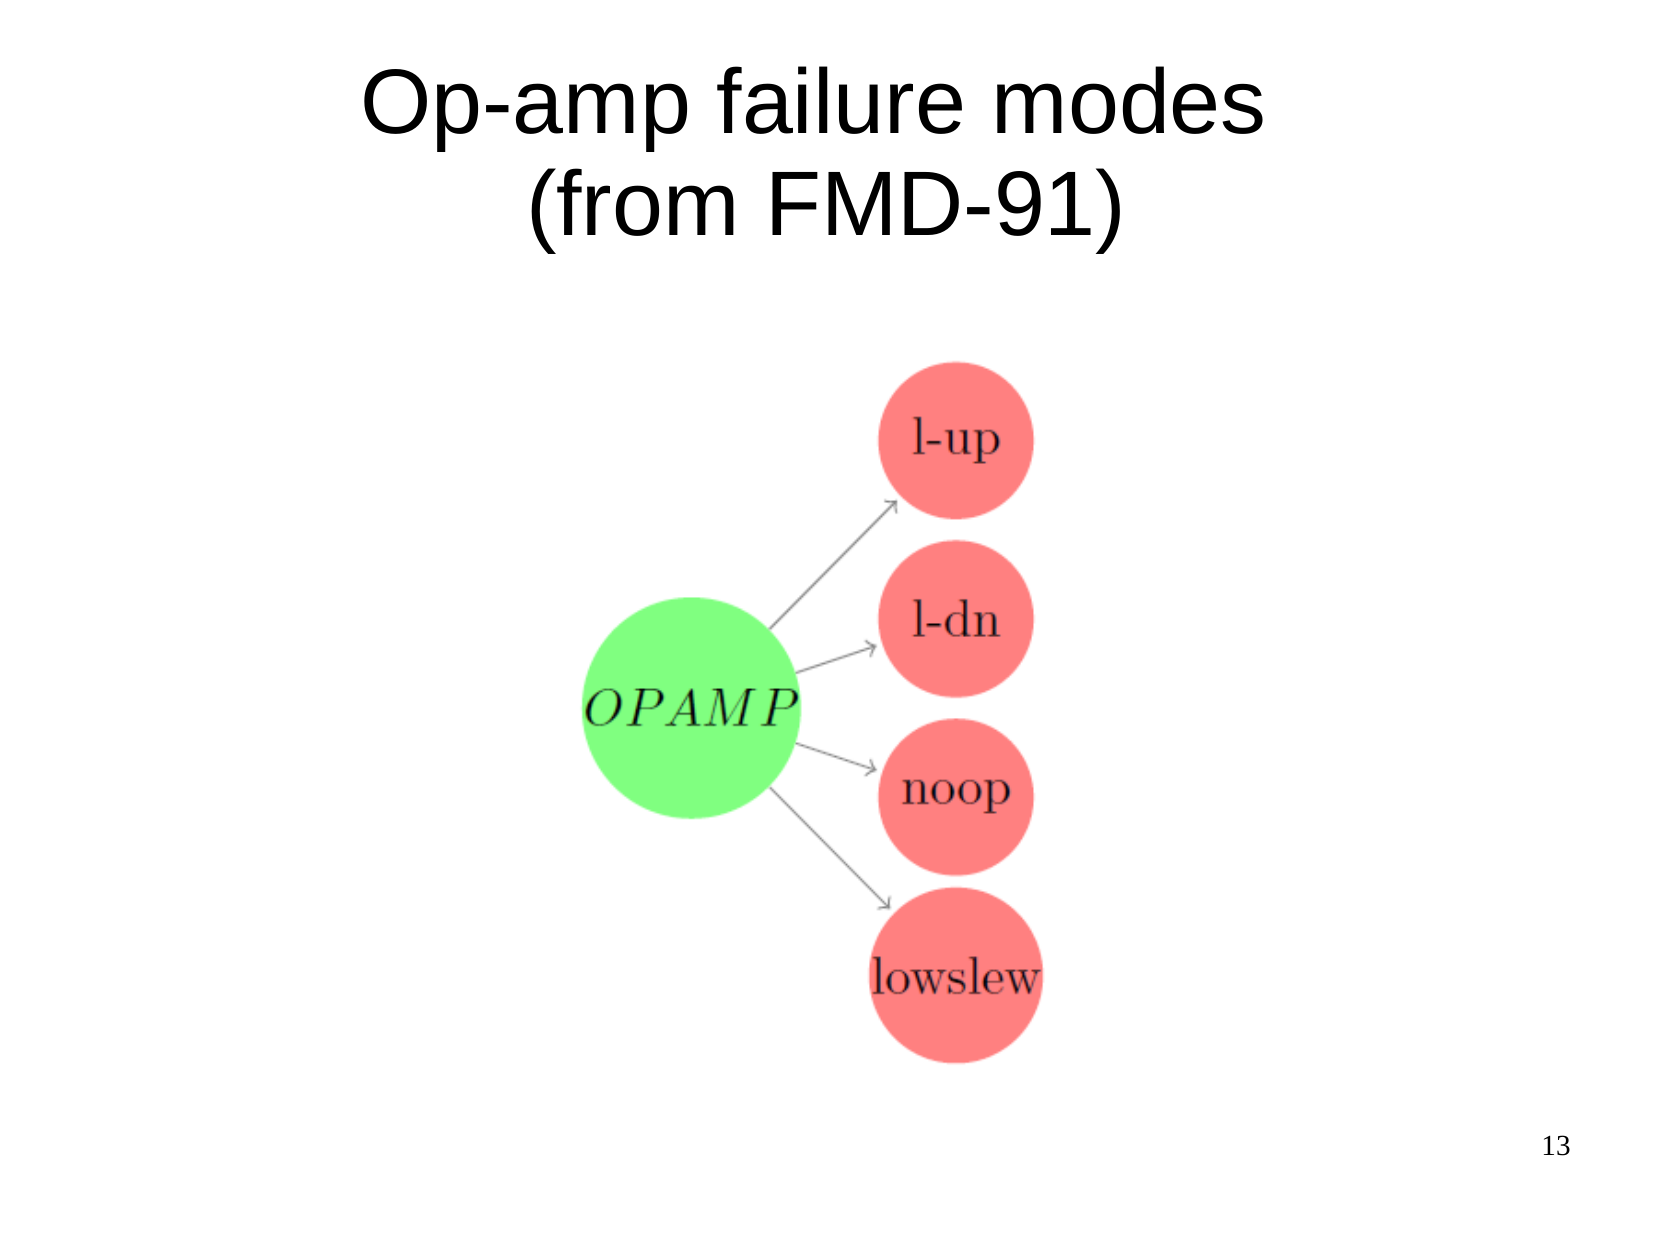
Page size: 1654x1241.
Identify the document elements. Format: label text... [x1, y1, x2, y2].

picture [531, 274, 1137, 1093]
title Op-amp failure modes (from FMD-91) [82, 49, 1571, 257]
